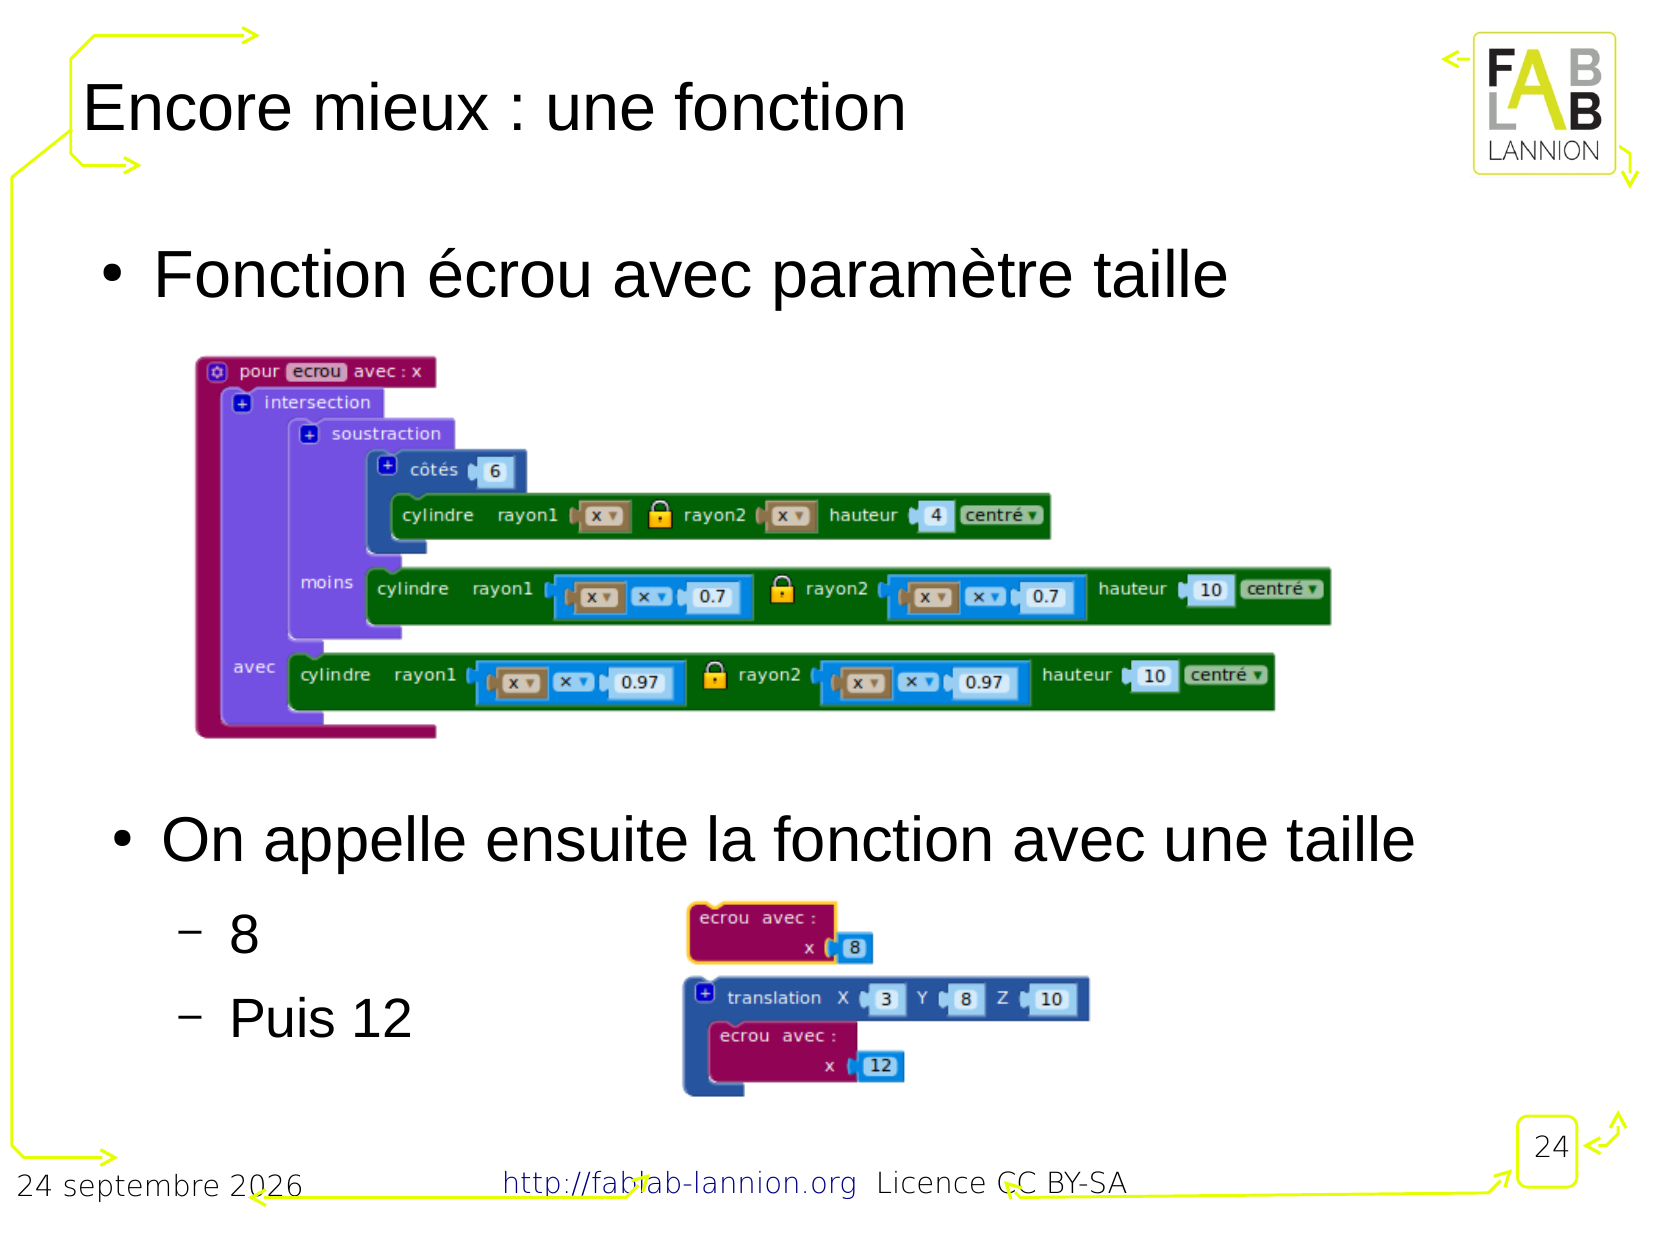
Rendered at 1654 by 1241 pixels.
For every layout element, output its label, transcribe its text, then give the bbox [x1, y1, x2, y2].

picture [188, 346, 1349, 756]
picture [673, 883, 1119, 1111]
picture [1470, 29, 1619, 178]
list Fonction écrou avec paramètre taille [82, 237, 1571, 367]
list On appelle ensuite la fonction avec une taille 8 Puis 12 [94, 804, 1583, 1052]
title Encore mieux : une fonction [82, 49, 1441, 166]
